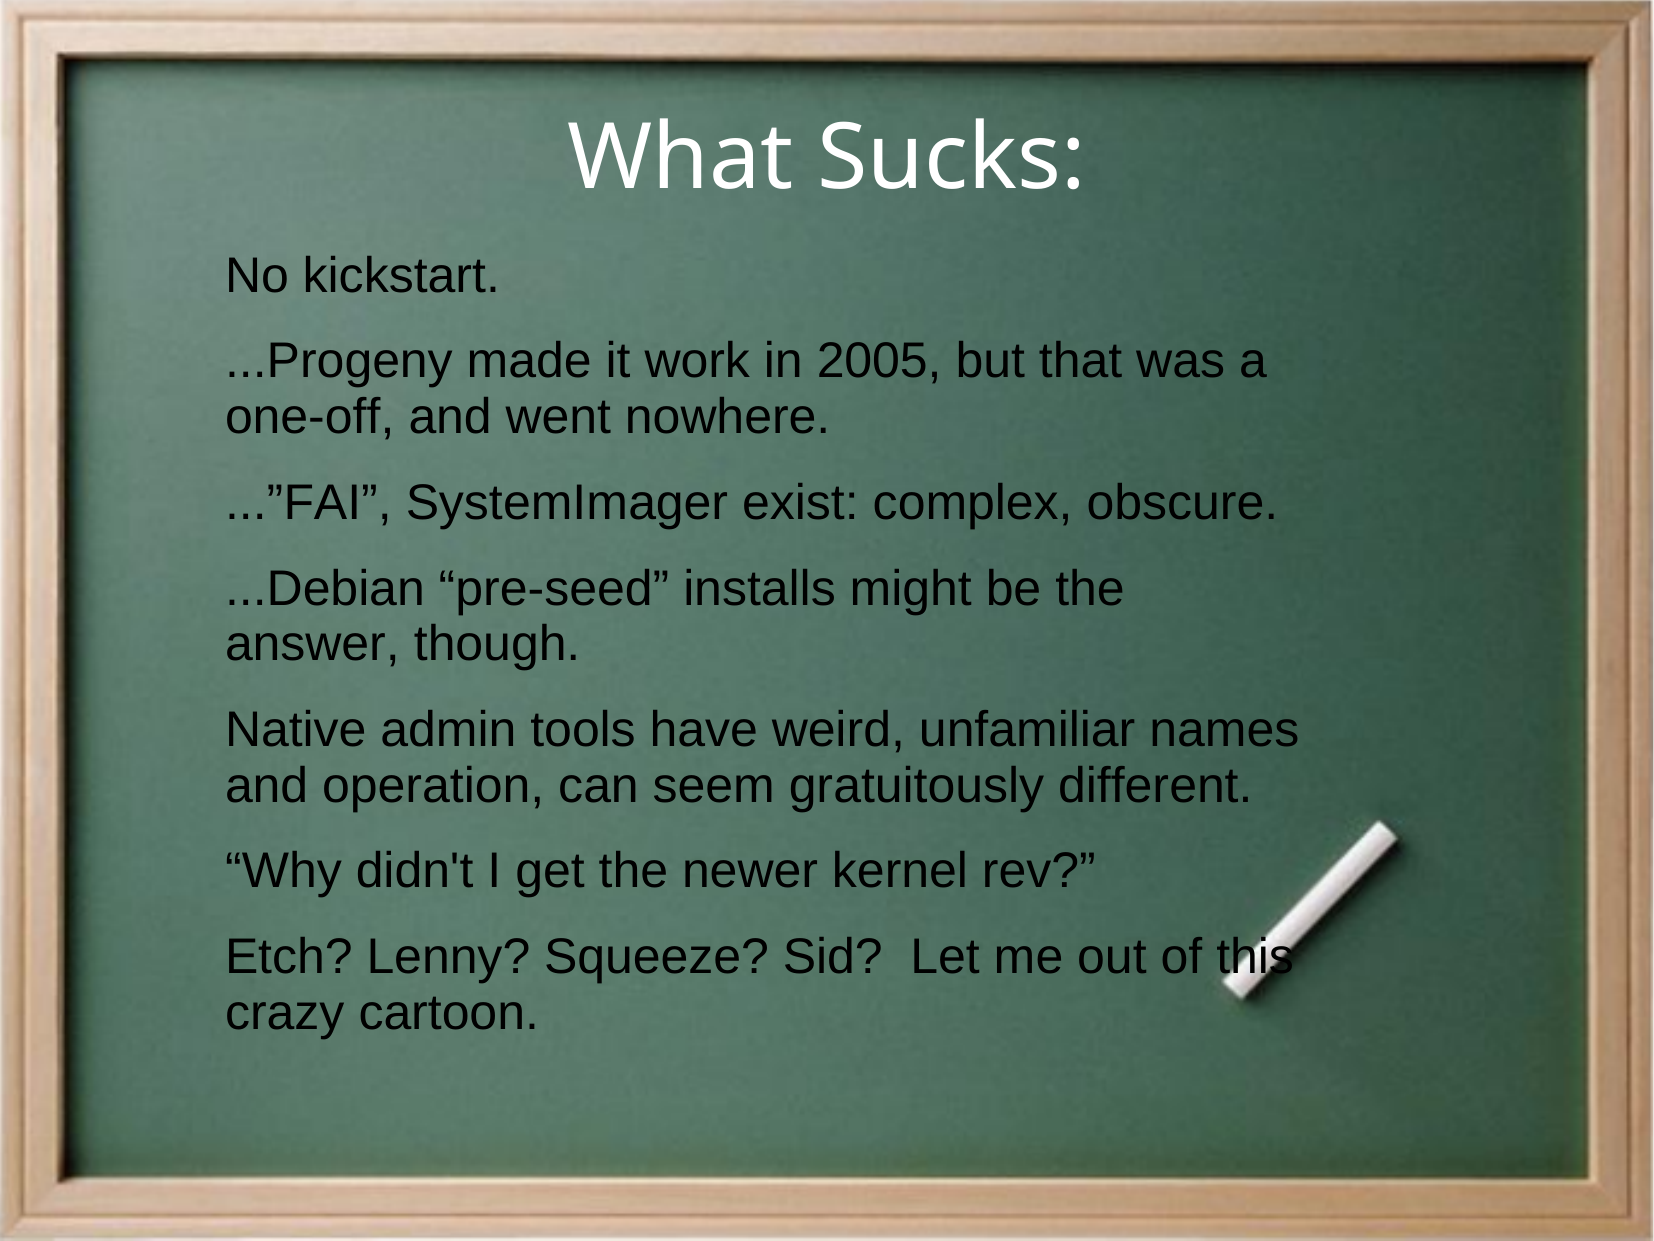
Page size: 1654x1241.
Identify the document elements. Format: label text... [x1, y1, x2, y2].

title What Sucks: [82, 56, 1571, 250]
picture [0, 0, 1654, 1241]
subtitle No kickstart. ...Progeny made it work in 2005, but that was a one-off, and went nowhere. ...”FAI”, SystemImager exist: complex, obscure. ...Debian “pre-seed” installs might be the answer, though. Native admin tools have weird, unfamiliar names and operation, can seem gratuitously different. “Why didn't I get the newer kernel rev?” Etch? Lenny? Squeeze? Sid? Let me out of this crazy cartoon. [225, 218, 1313, 1241]
